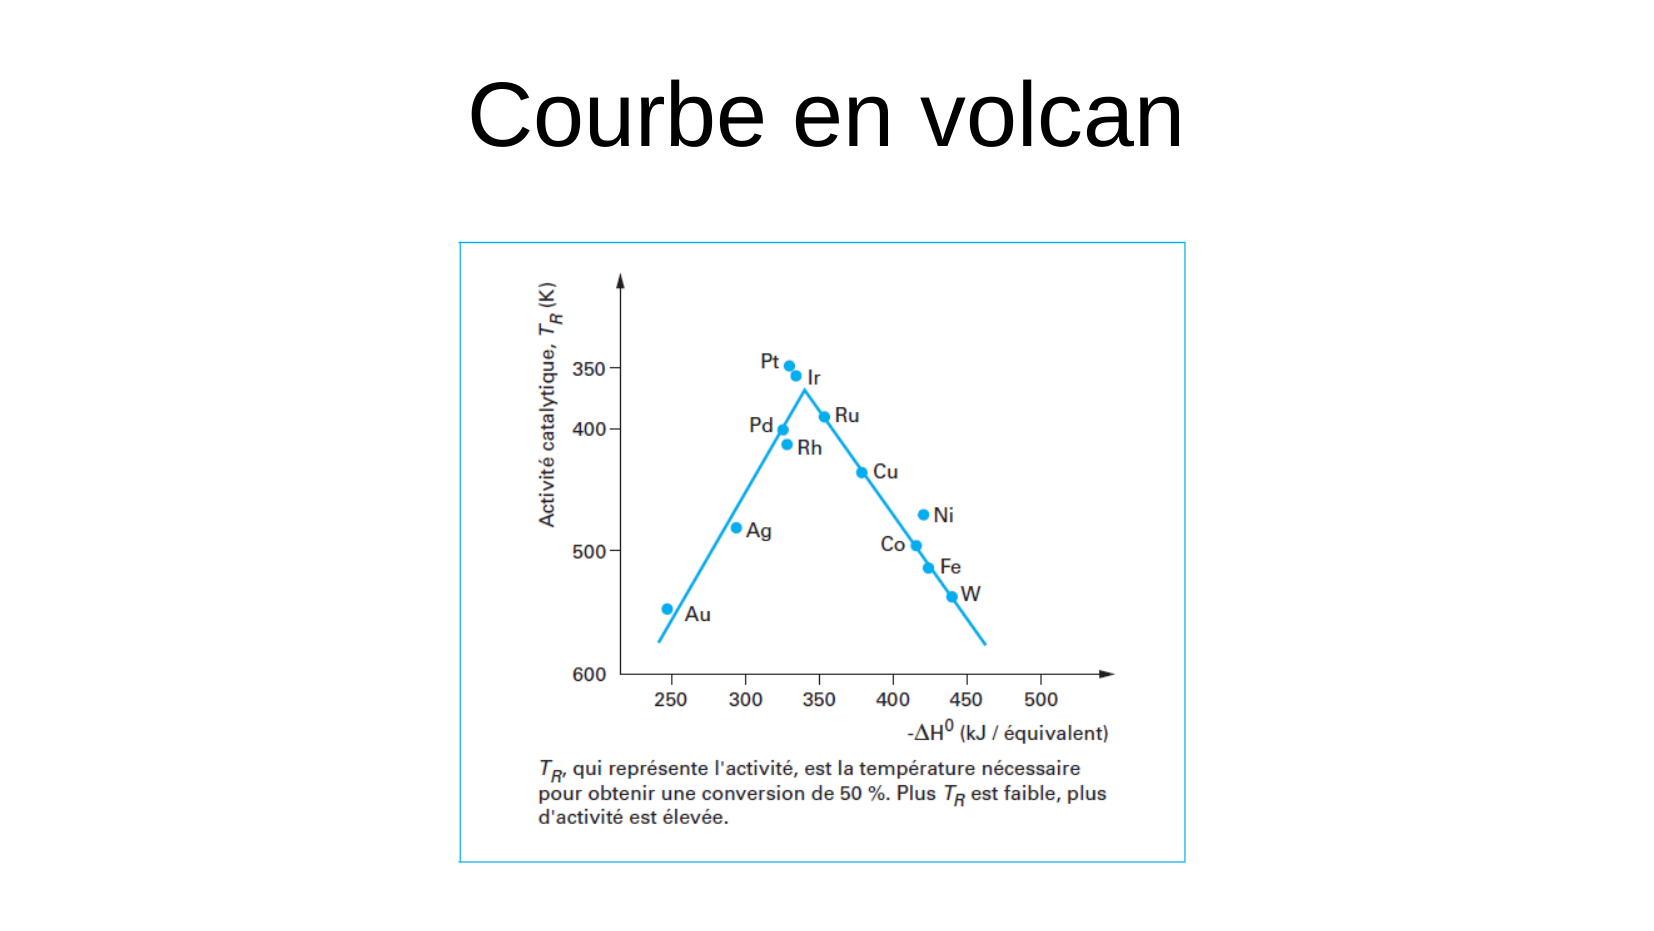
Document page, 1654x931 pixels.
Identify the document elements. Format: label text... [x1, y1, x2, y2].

picture [431, 227, 1232, 875]
title Courbe en volcan [82, 37, 1571, 193]
